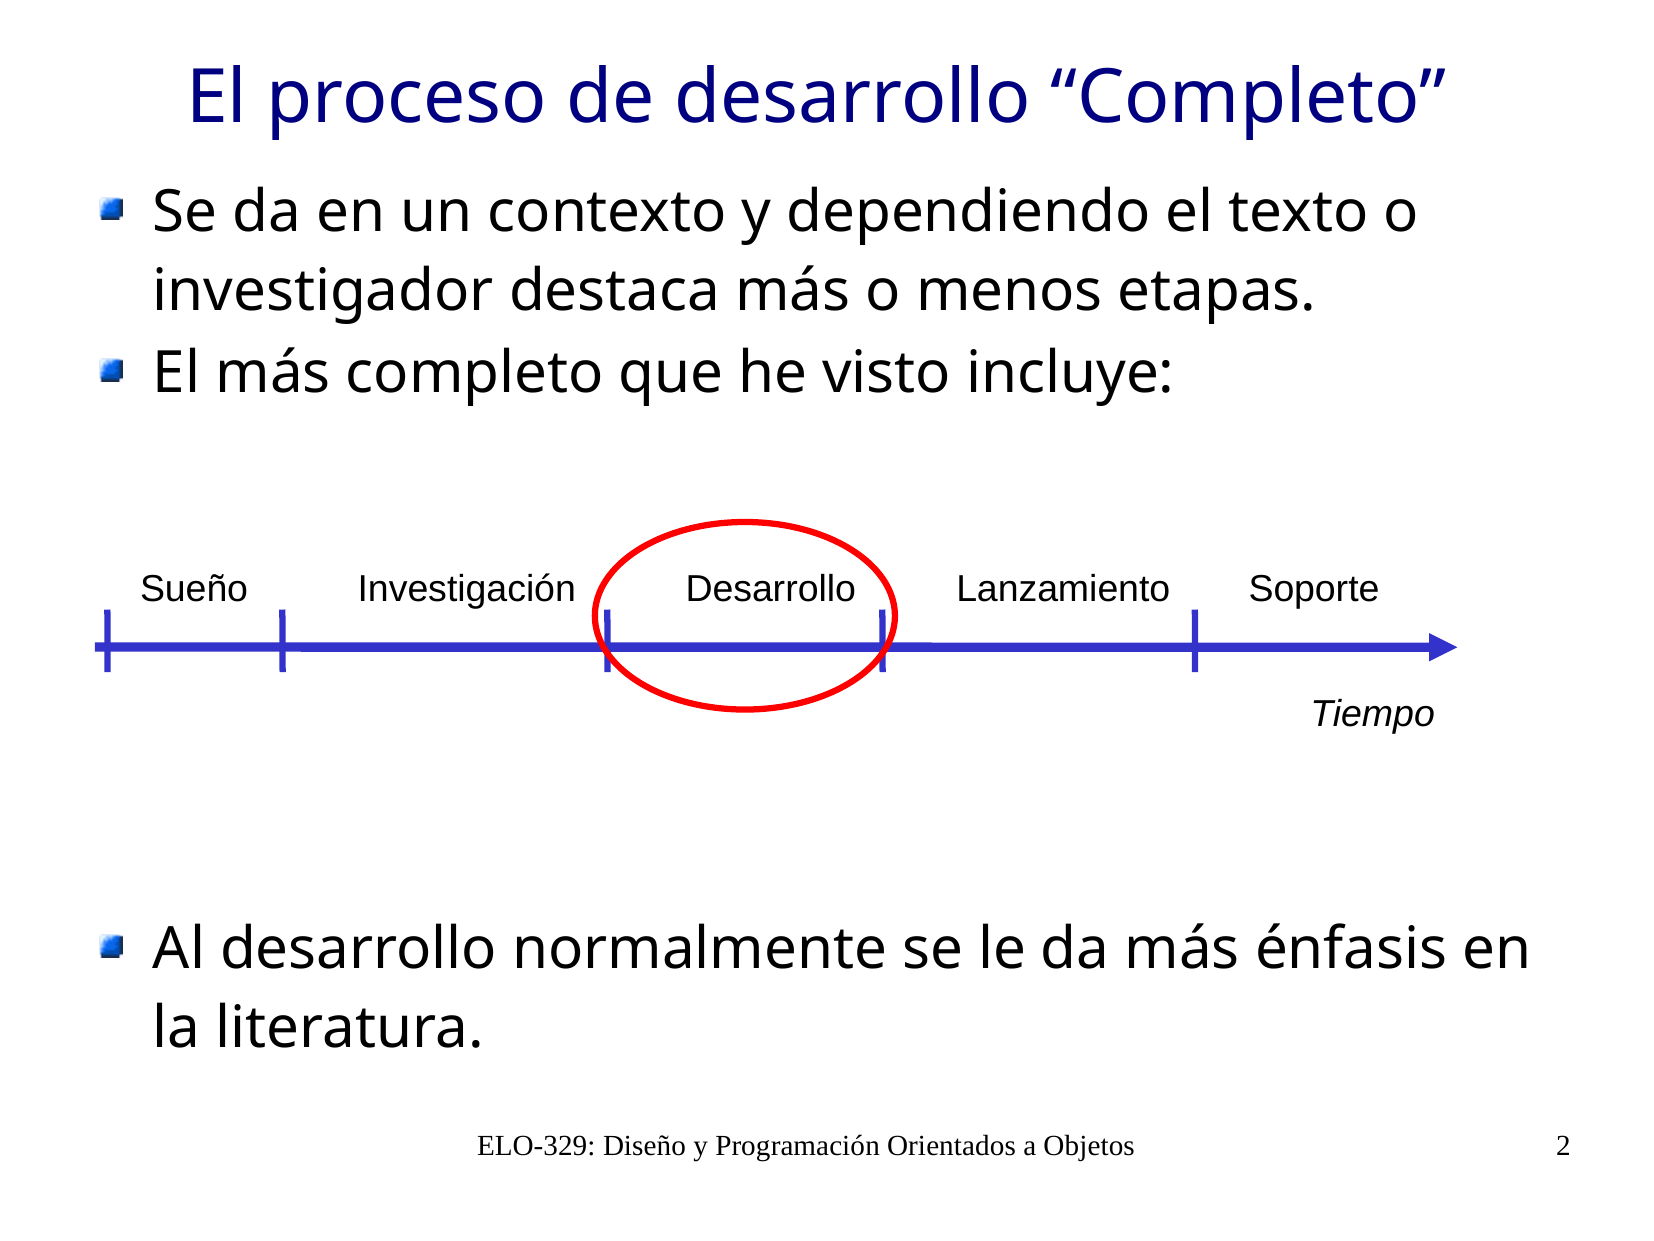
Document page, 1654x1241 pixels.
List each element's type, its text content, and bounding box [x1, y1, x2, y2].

text_box Desarrollo [670, 559, 871, 618]
list Se da en un contexto y dependiendo el texto o investigador destaca más o menos etapas. El más completo que he visto incluye: Al desarrollo normalmente se le da más énfasis en la literatura. [81, 169, 1571, 1079]
text_box Tiempo [1295, 684, 1450, 742]
text_box Investigación [342, 559, 591, 618]
text_box Lanzamiento [941, 559, 1186, 618]
text_box Sueño [125, 559, 263, 618]
text_box Soporte [1233, 559, 1395, 618]
title El proceso de desarrollo “Completo” [82, 45, 1571, 143]
